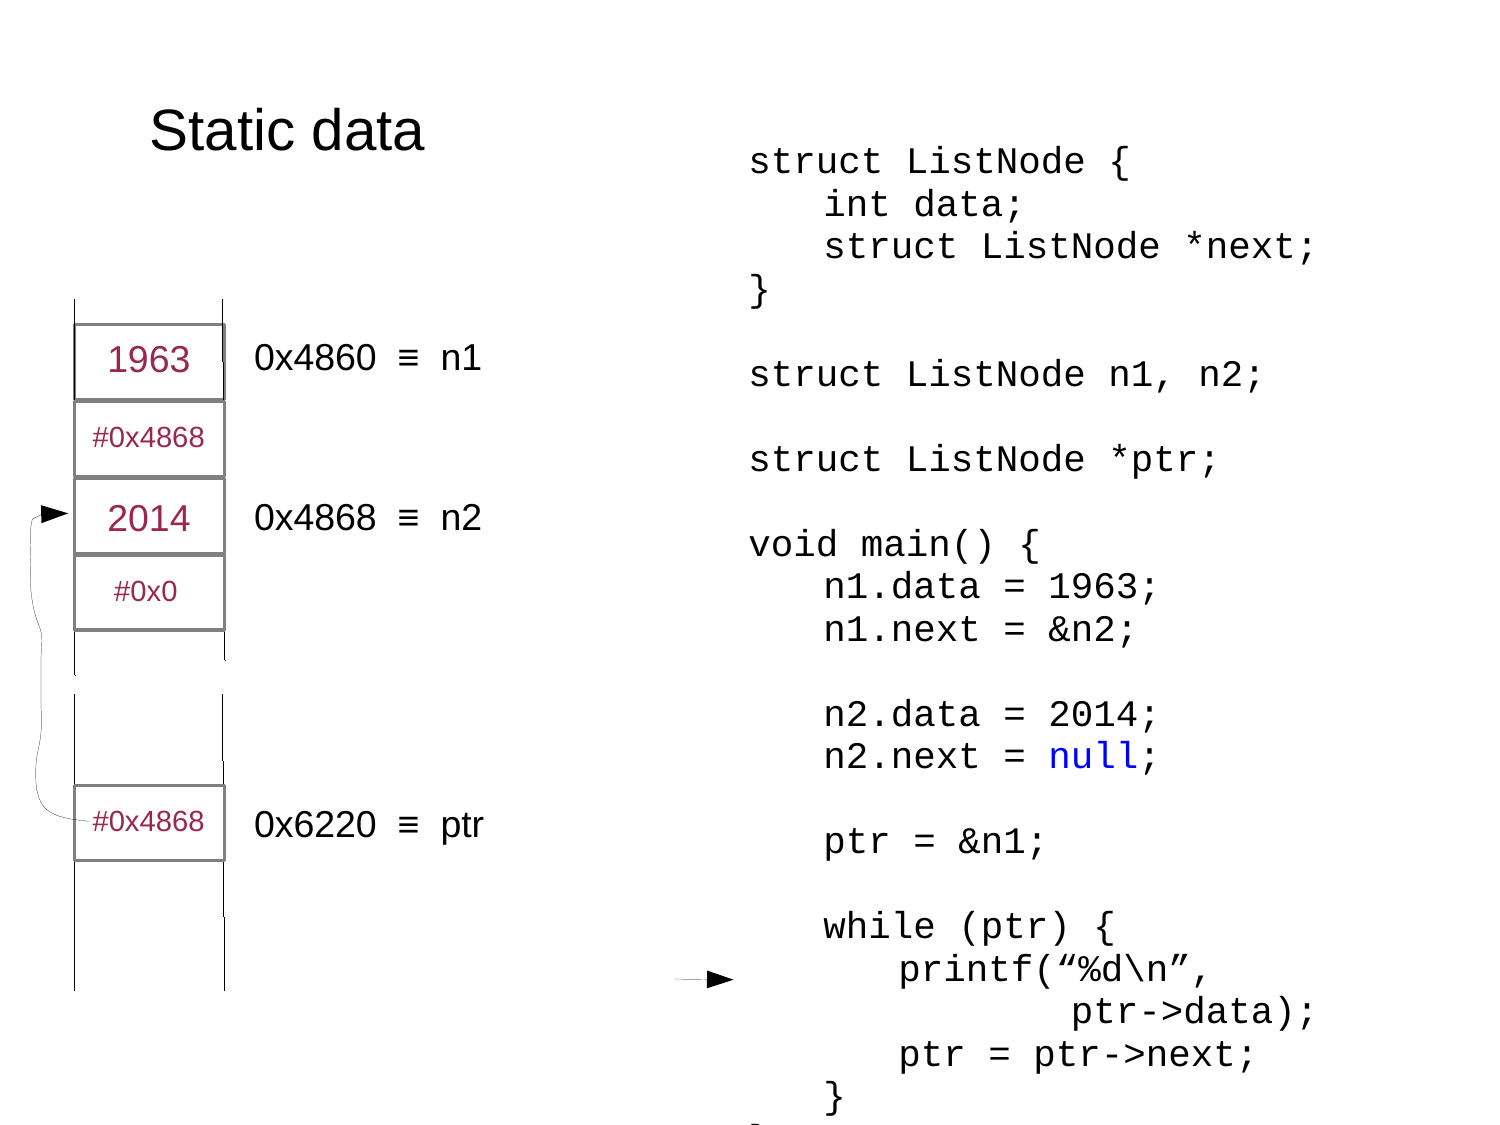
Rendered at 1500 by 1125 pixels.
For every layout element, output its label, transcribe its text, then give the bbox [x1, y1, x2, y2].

text_box 2014 [75, 490, 223, 547]
text_box #0x0 [75, 567, 217, 616]
text_box 0x4868 ≡ n2 [239, 488, 705, 549]
text_box 0x4860 ≡ n1 [239, 329, 705, 389]
text_box struct ListNode { int data; struct ListNode *next; } struct ListNode n1, n2; struct ListNode *ptr; void main() { n1.data = 1963; n1.next = &n2; n2.data = 2014; n2.next = null; ptr = &n1; while (ptr) { printf(“%d\n”, ptr->data); ptr = ptr->next; } } [733, 135, 1454, 1050]
text_box #0x4868 [75, 413, 223, 461]
text_box 0x6220 ≡ ptr [239, 796, 705, 856]
text_box Static data [135, 90, 1156, 235]
text_box #0x4868 [75, 797, 223, 845]
text_box 1963 [75, 330, 223, 388]
